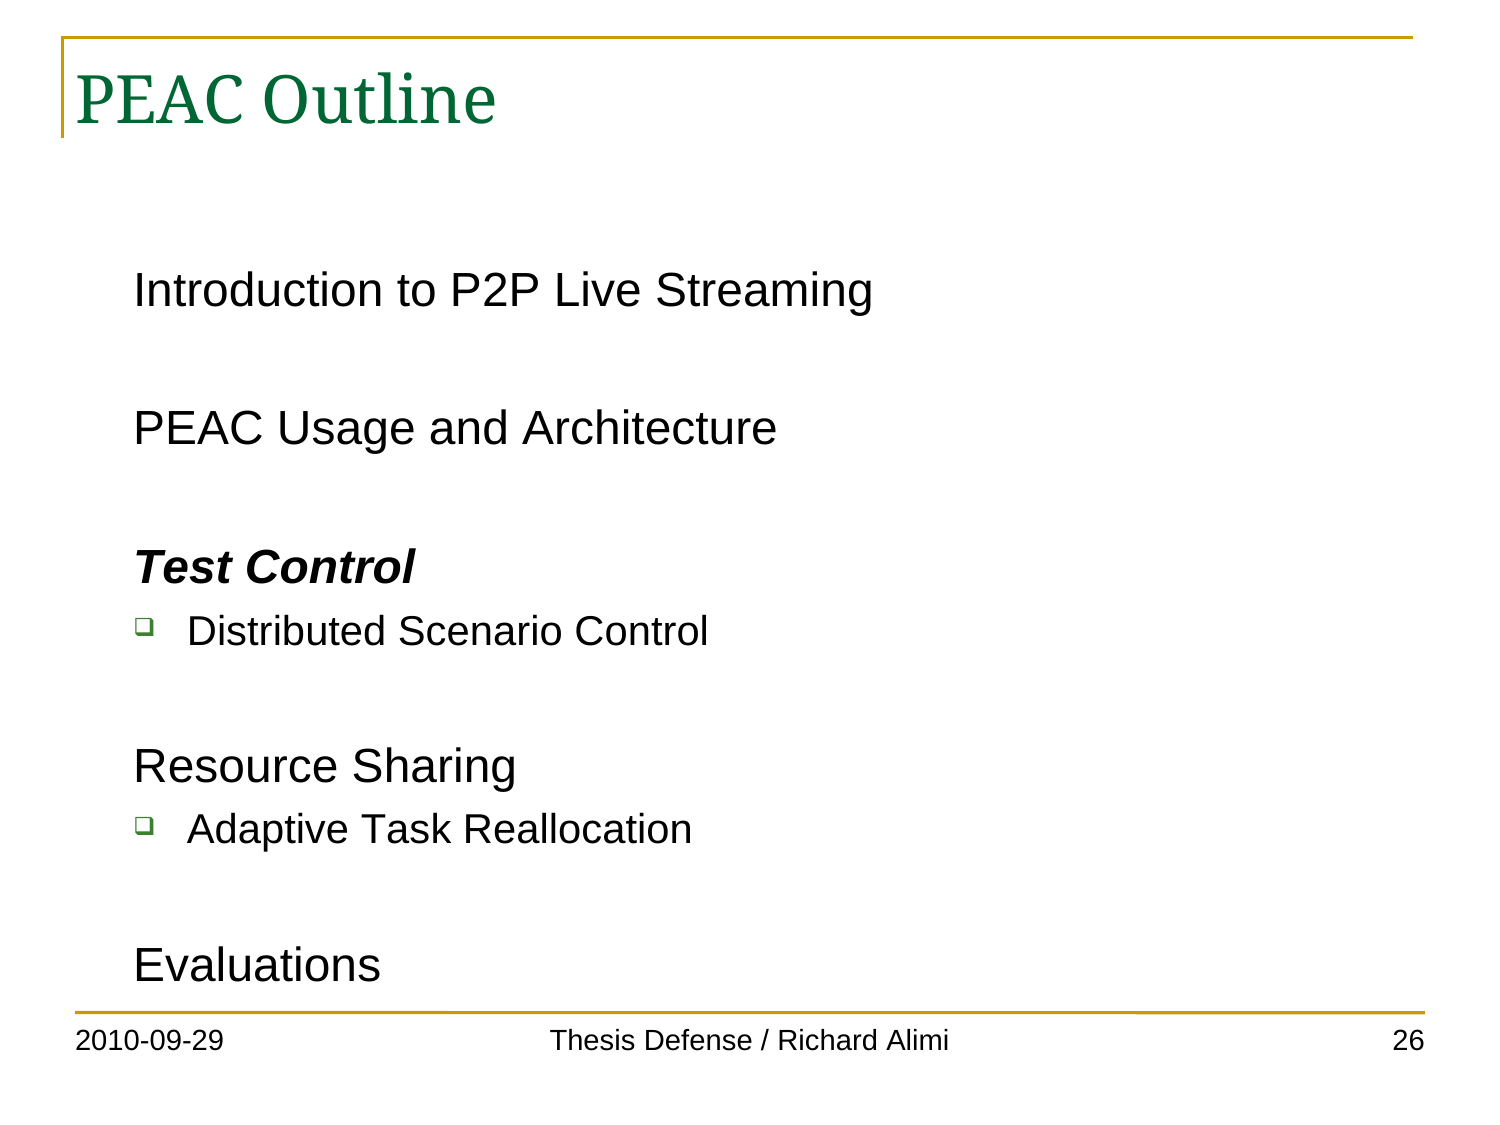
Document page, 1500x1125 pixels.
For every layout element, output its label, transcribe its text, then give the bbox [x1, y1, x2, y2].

title PEAC Outline [75, 52, 1425, 143]
list Introduction to P2P Live Streaming PEAC Usage and Architecture Test Control Distributed Scenario Control Resource Sharing Adaptive Task Reallocation Evaluations [77, 262, 1425, 992]
